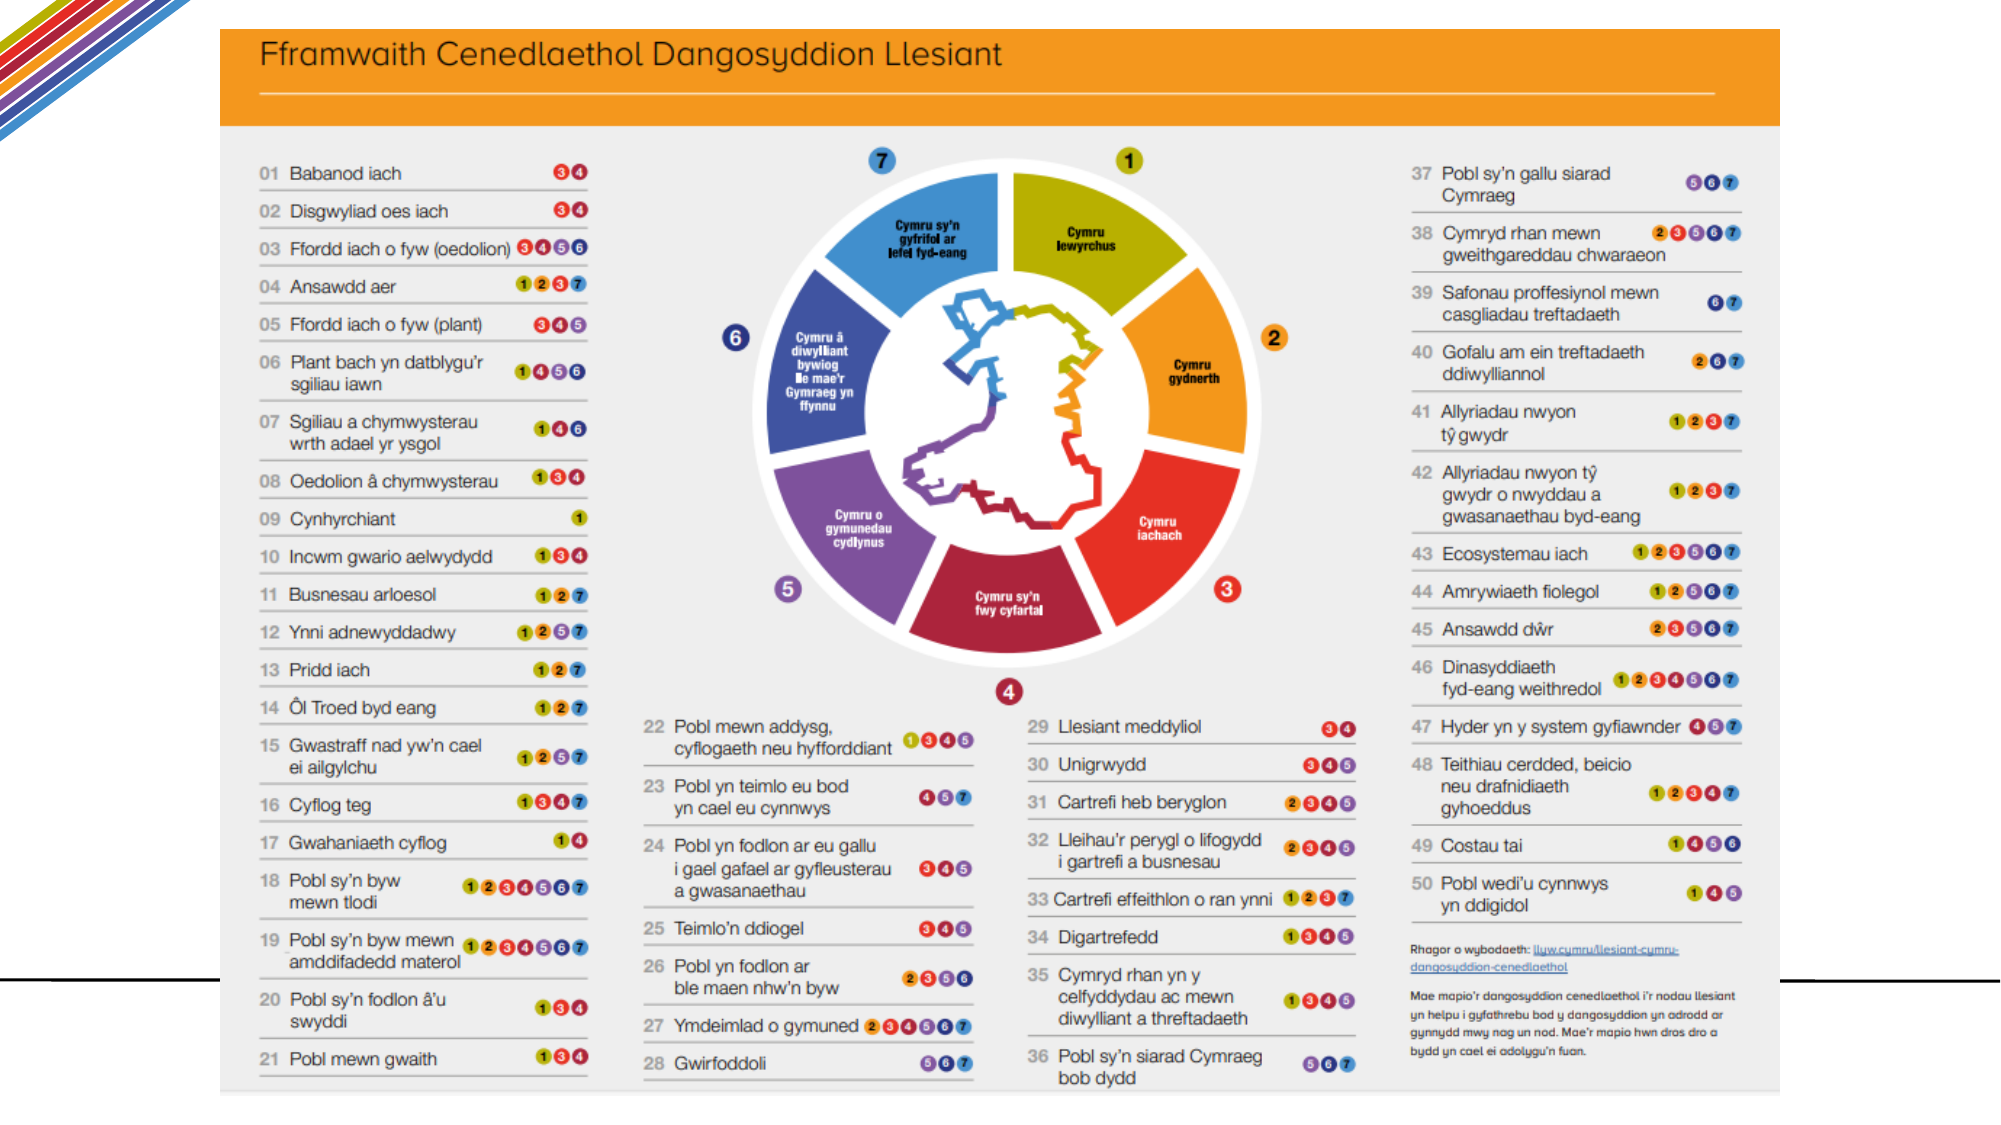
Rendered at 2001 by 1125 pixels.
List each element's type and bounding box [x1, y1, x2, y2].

picture [220, 29, 1780, 1096]
